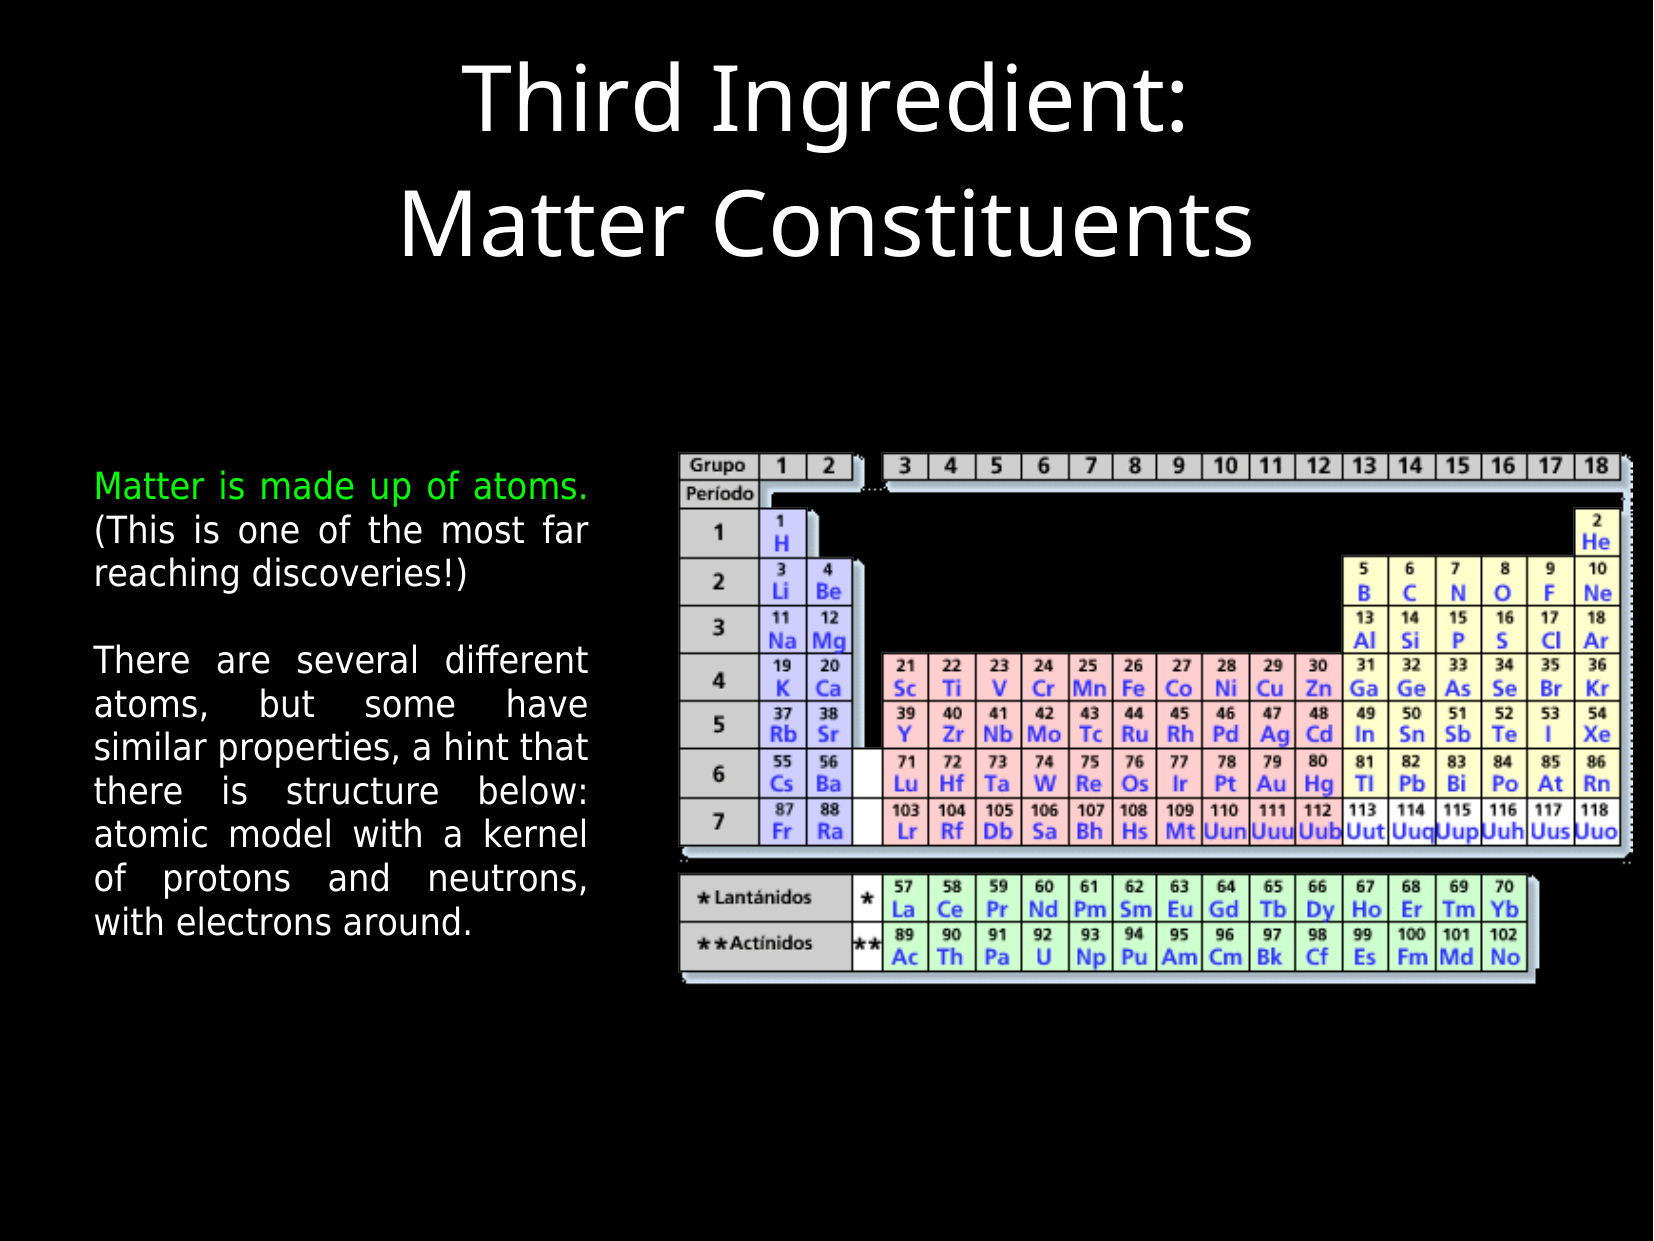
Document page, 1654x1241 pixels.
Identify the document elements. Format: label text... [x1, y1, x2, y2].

title Third Ingredient: Matter Constituents [82, 15, 1571, 303]
picture [675, 449, 1633, 988]
text_box Matter is made up of atoms. (This is one of the most far reaching discoveries!) There are several different atoms, but some have similar properties, a hint that there is structure below: atomic model with a kernel of protons and neutrons, with electrons around. [78, 457, 604, 952]
